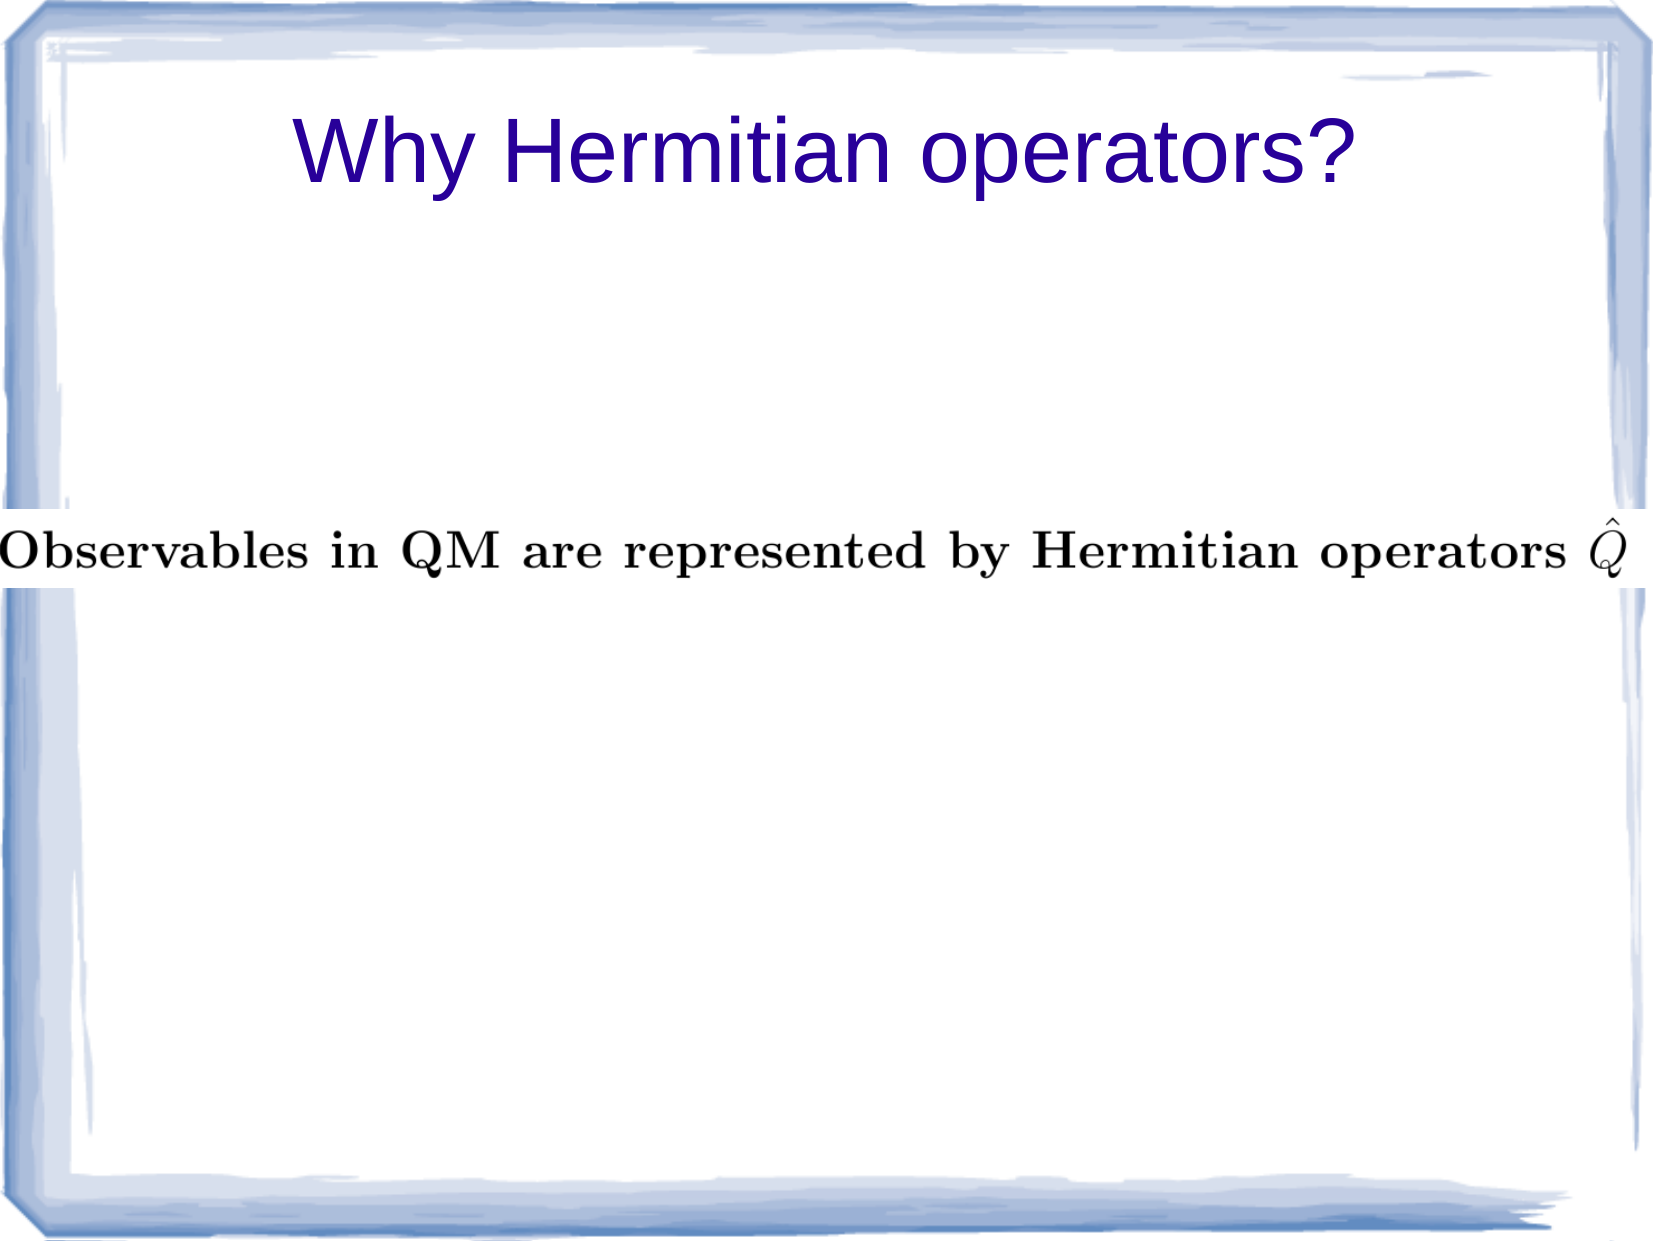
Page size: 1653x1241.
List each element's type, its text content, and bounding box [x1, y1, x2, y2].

picture [0, 0, 1653, 1241]
title Why Hermitian operators? [82, 49, 1569, 256]
